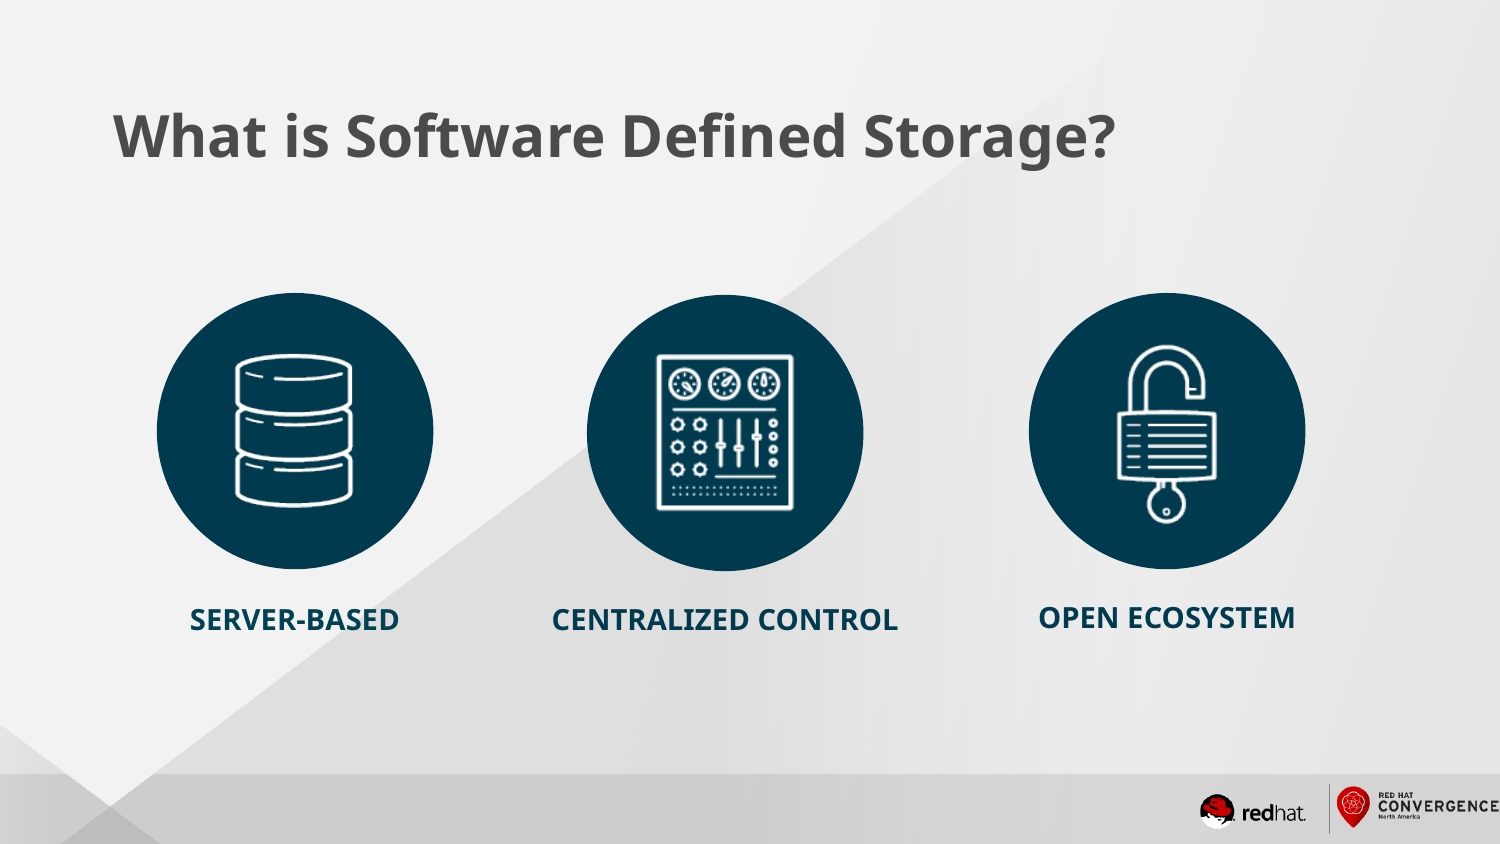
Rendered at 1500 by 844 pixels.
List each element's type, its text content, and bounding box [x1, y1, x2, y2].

text_box CENTRALIZED CONTROL [531, 593, 919, 645]
text_box [831, 344, 864, 522]
text_box [639, 541, 812, 572]
text_box OPEN ECOSYSTEM [1016, 591, 1318, 643]
text_box [1092, 292, 1243, 315]
text_box [586, 344, 619, 522]
text_box What is Software Defined Storage? [113, 0, 1457, 169]
text_box [395, 335, 434, 527]
text_box [200, 532, 390, 570]
text_box SERVER-BASED [163, 593, 428, 645]
text_box [1028, 353, 1053, 509]
text_box [156, 292, 394, 528]
picture [0, 0, 1500, 844]
text_box [1286, 360, 1306, 502]
text_box [634, 294, 817, 329]
text_box [1095, 549, 1240, 570]
